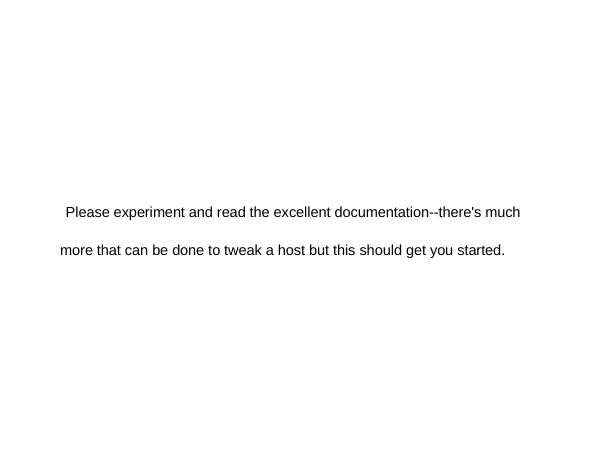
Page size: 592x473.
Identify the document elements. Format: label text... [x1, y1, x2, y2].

text_box Please experiment and read the excellent documentation--there's much more that can be done to tweak a host but this should get you started. [45, 183, 546, 289]
